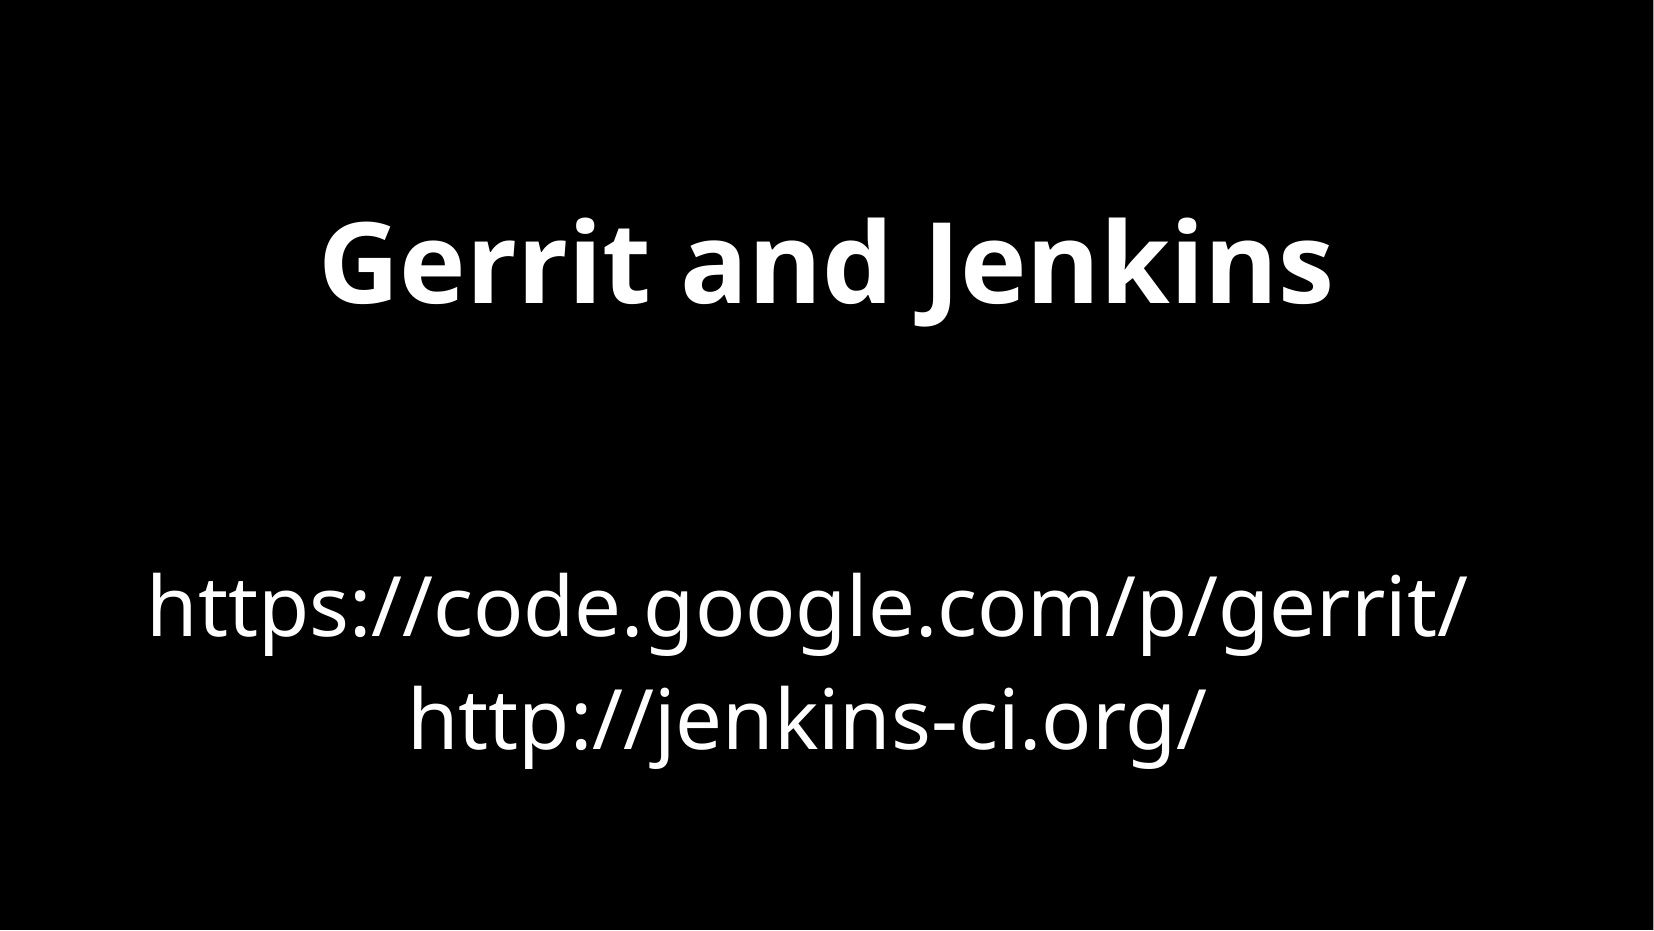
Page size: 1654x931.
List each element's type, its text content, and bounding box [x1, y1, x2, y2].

title Gerrit and Jenkins [82, 118, 1571, 402]
subtitle https://code.google.com/p/gerrit/ http://jenkins-ci.org/ [80, 506, 1536, 815]
